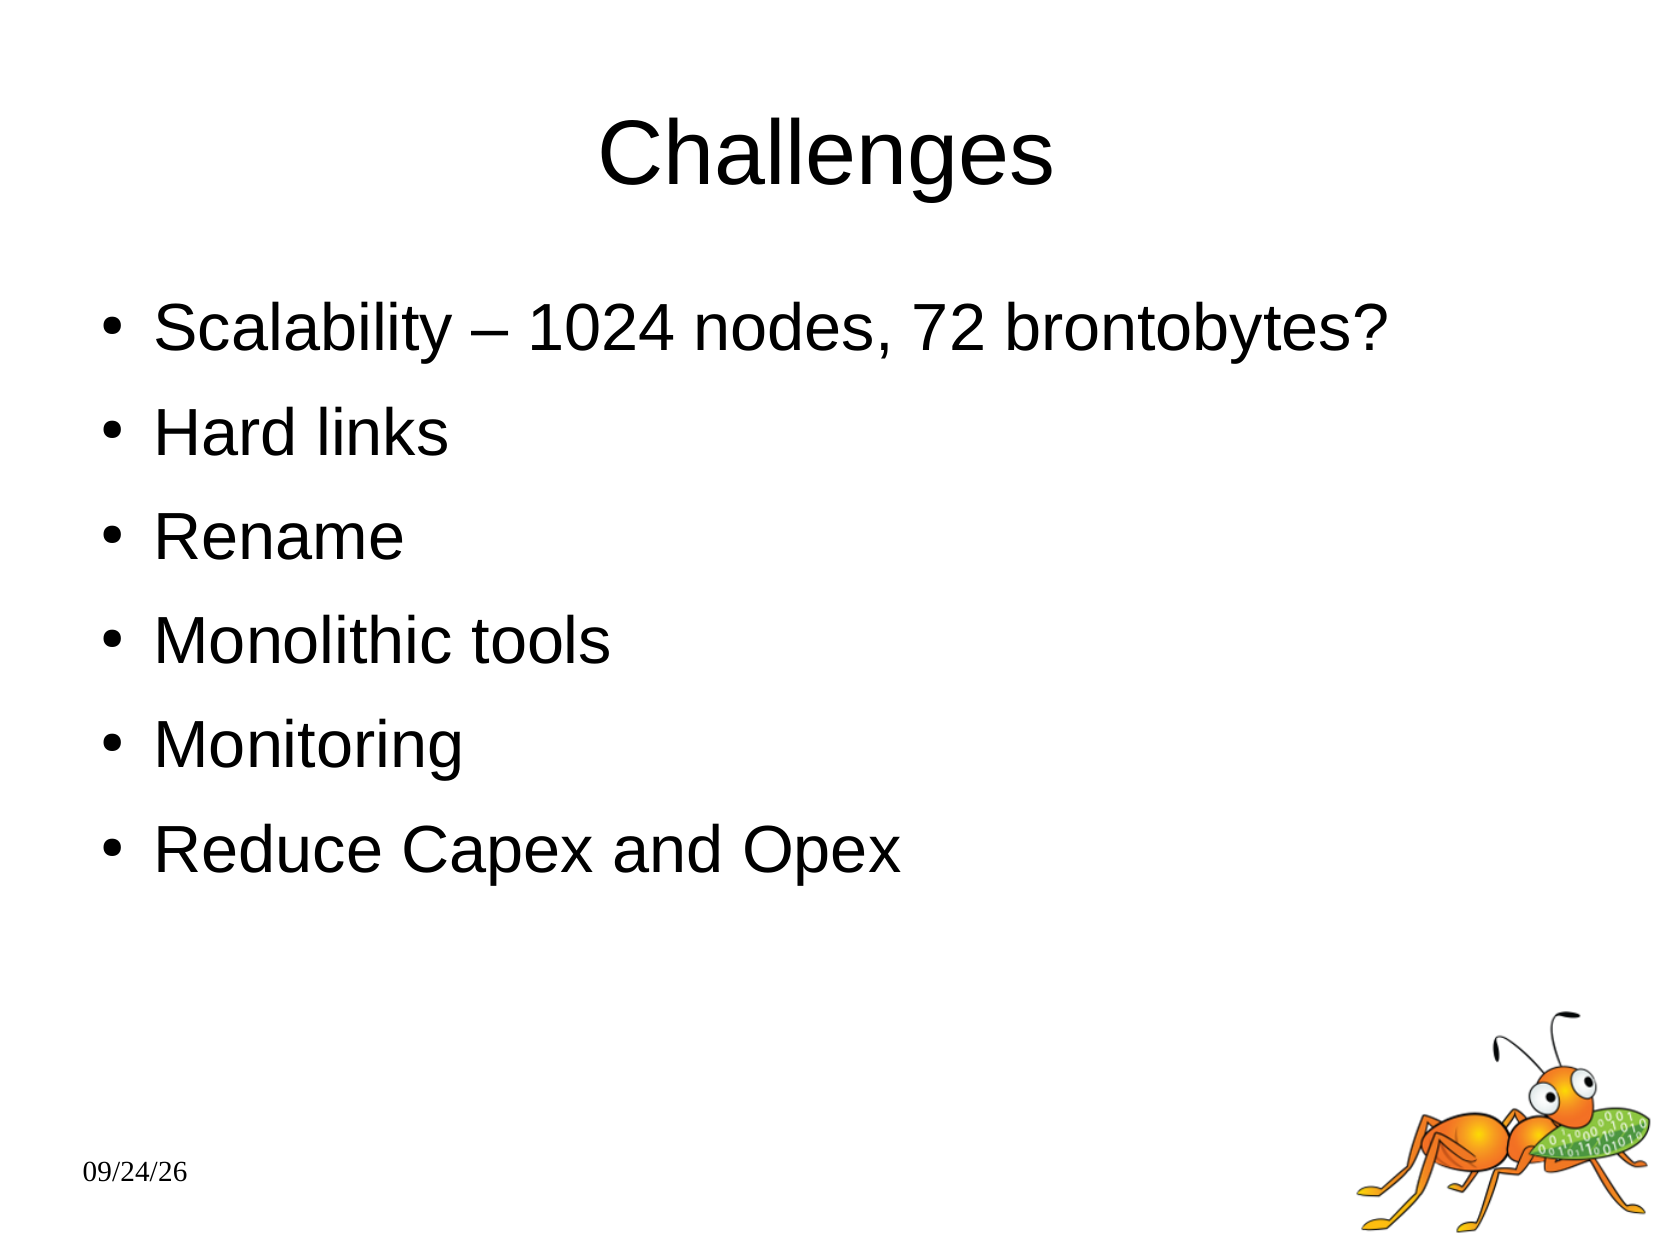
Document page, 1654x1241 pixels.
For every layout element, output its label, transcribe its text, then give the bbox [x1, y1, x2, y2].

title Challenges [82, 49, 1571, 257]
list Scalability – 1024 nodes, 72 brontobytes? Hard links Rename Monolithic tools Monitoring Reduce Capex and Opex [82, 290, 1571, 1010]
picture [1353, 1009, 1654, 1235]
